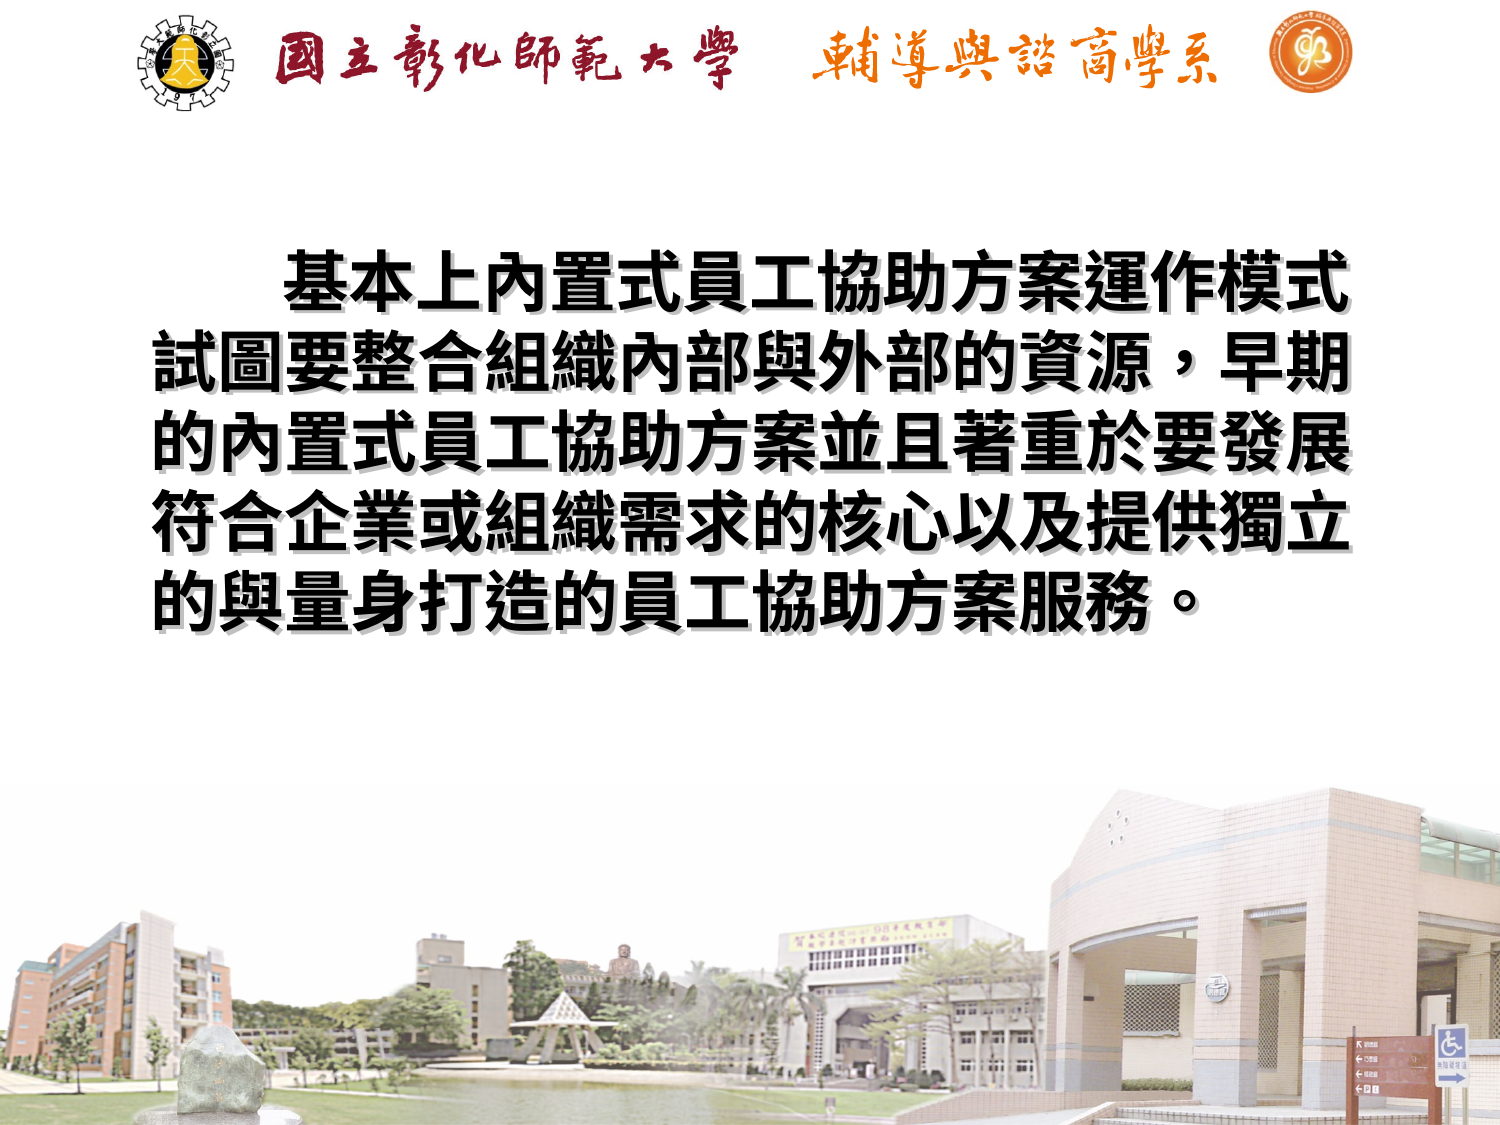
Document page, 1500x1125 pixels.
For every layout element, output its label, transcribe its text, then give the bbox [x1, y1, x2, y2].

list 基本上內置式員工協助方案運作模式試圖要整合組織內部與外部的資源，早期的內置式員工協助方案並且著重於要發展符合企業或組織需求的核心以及提供獨立的與量身打造的員工協助方案服務。 [135, 231, 1377, 721]
